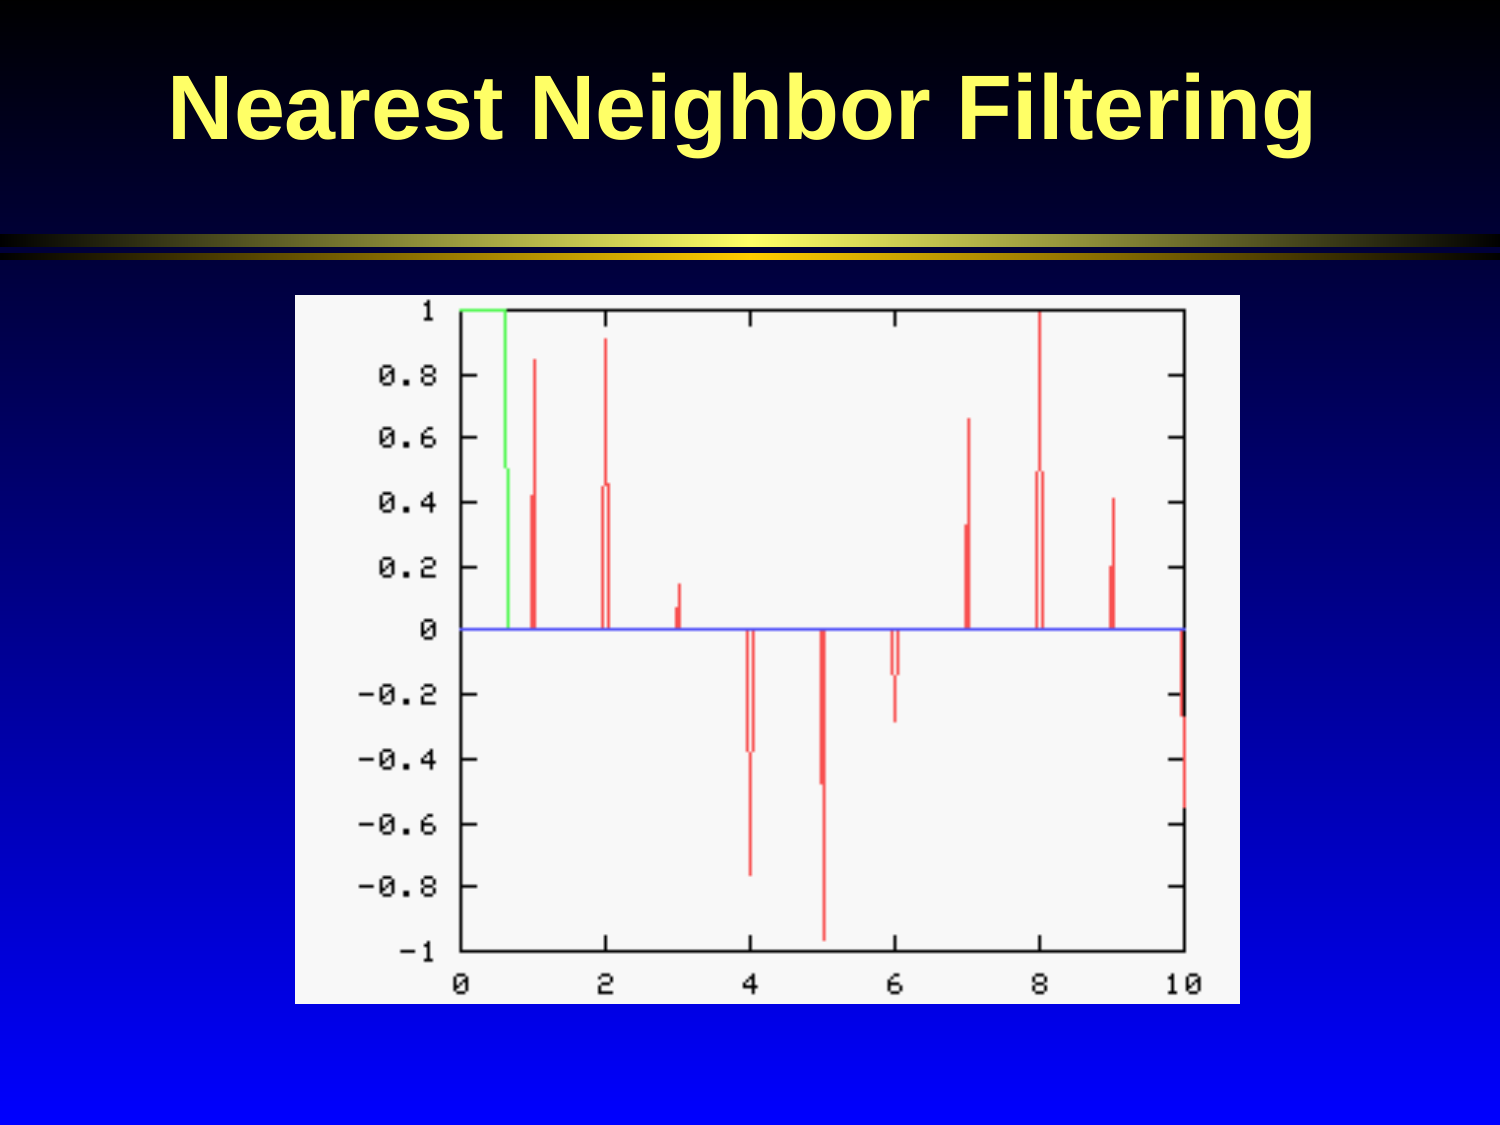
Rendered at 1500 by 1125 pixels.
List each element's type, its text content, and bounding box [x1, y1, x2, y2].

picture [295, 295, 1240, 1004]
title Nearest Neighbor Filtering [99, 0, 1388, 225]
